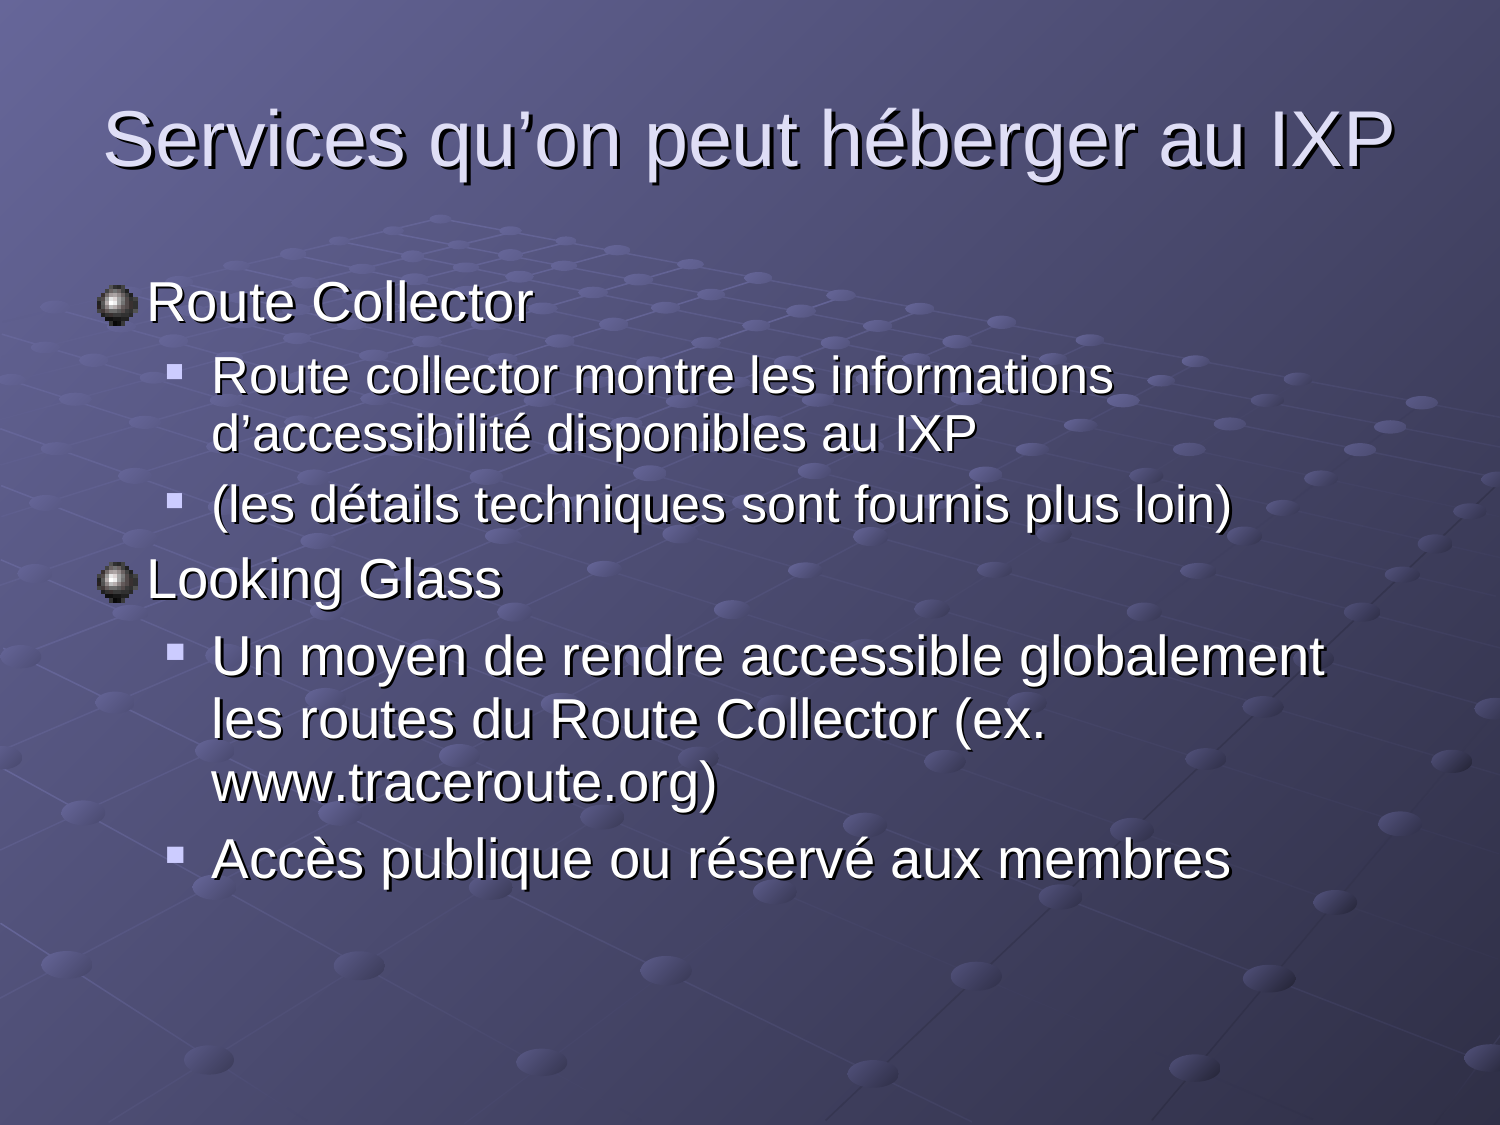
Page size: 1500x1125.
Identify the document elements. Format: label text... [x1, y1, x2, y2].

title Services qu’on peut héberger au IXP [75, 45, 1426, 233]
list Route Collector Route collector montre les informations d’accessibilité disponibles au IXP (les détails techniques sont fournis plus loin) Looking Glass Un moyen de rendre accessible globalement les routes du Route Collector (ex. www.traceroute.org) Accès publique ou réservé aux membres [75, 262, 1426, 1007]
